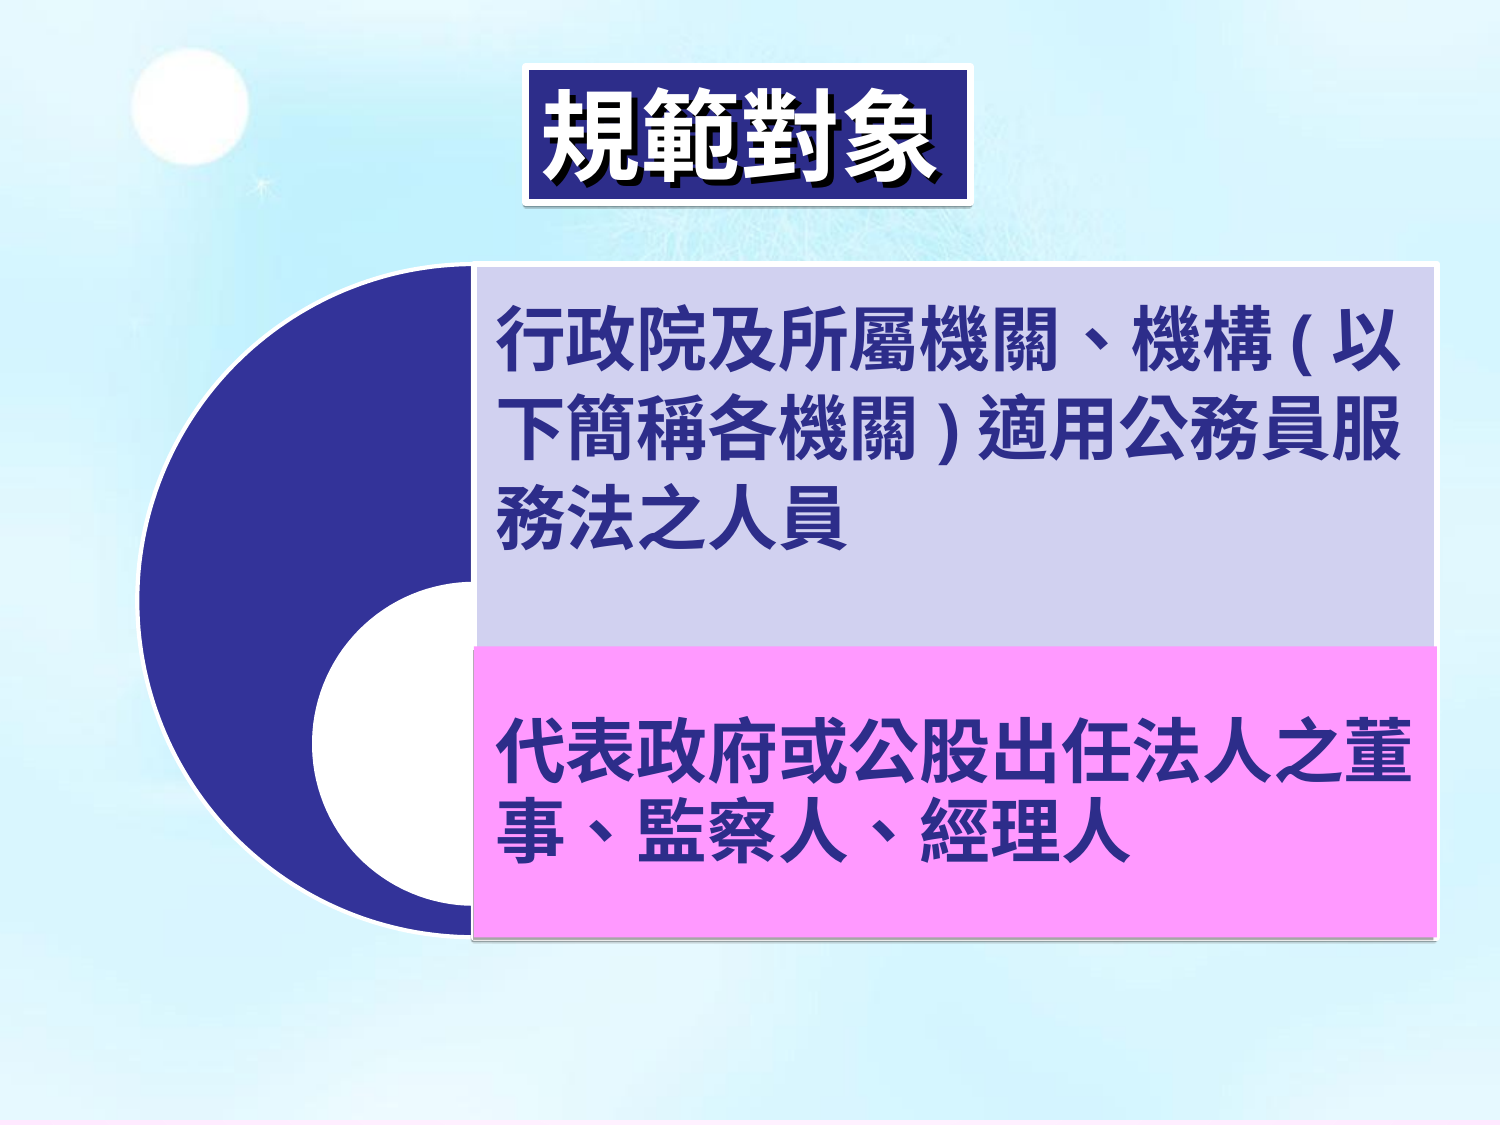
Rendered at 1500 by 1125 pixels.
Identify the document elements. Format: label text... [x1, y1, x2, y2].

text_box [137, 264, 474, 938]
text_box 行政院及所屬機關、機構(以下簡稱各機關)適用公務員服務法之人員 [473, 264, 1437, 646]
picture [0, 0, 1500, 1120]
text_box 規範對象 [525, 66, 971, 203]
text_box 代表政府或公股出任法人之董事、監察人、經理人 [473, 646, 1437, 938]
